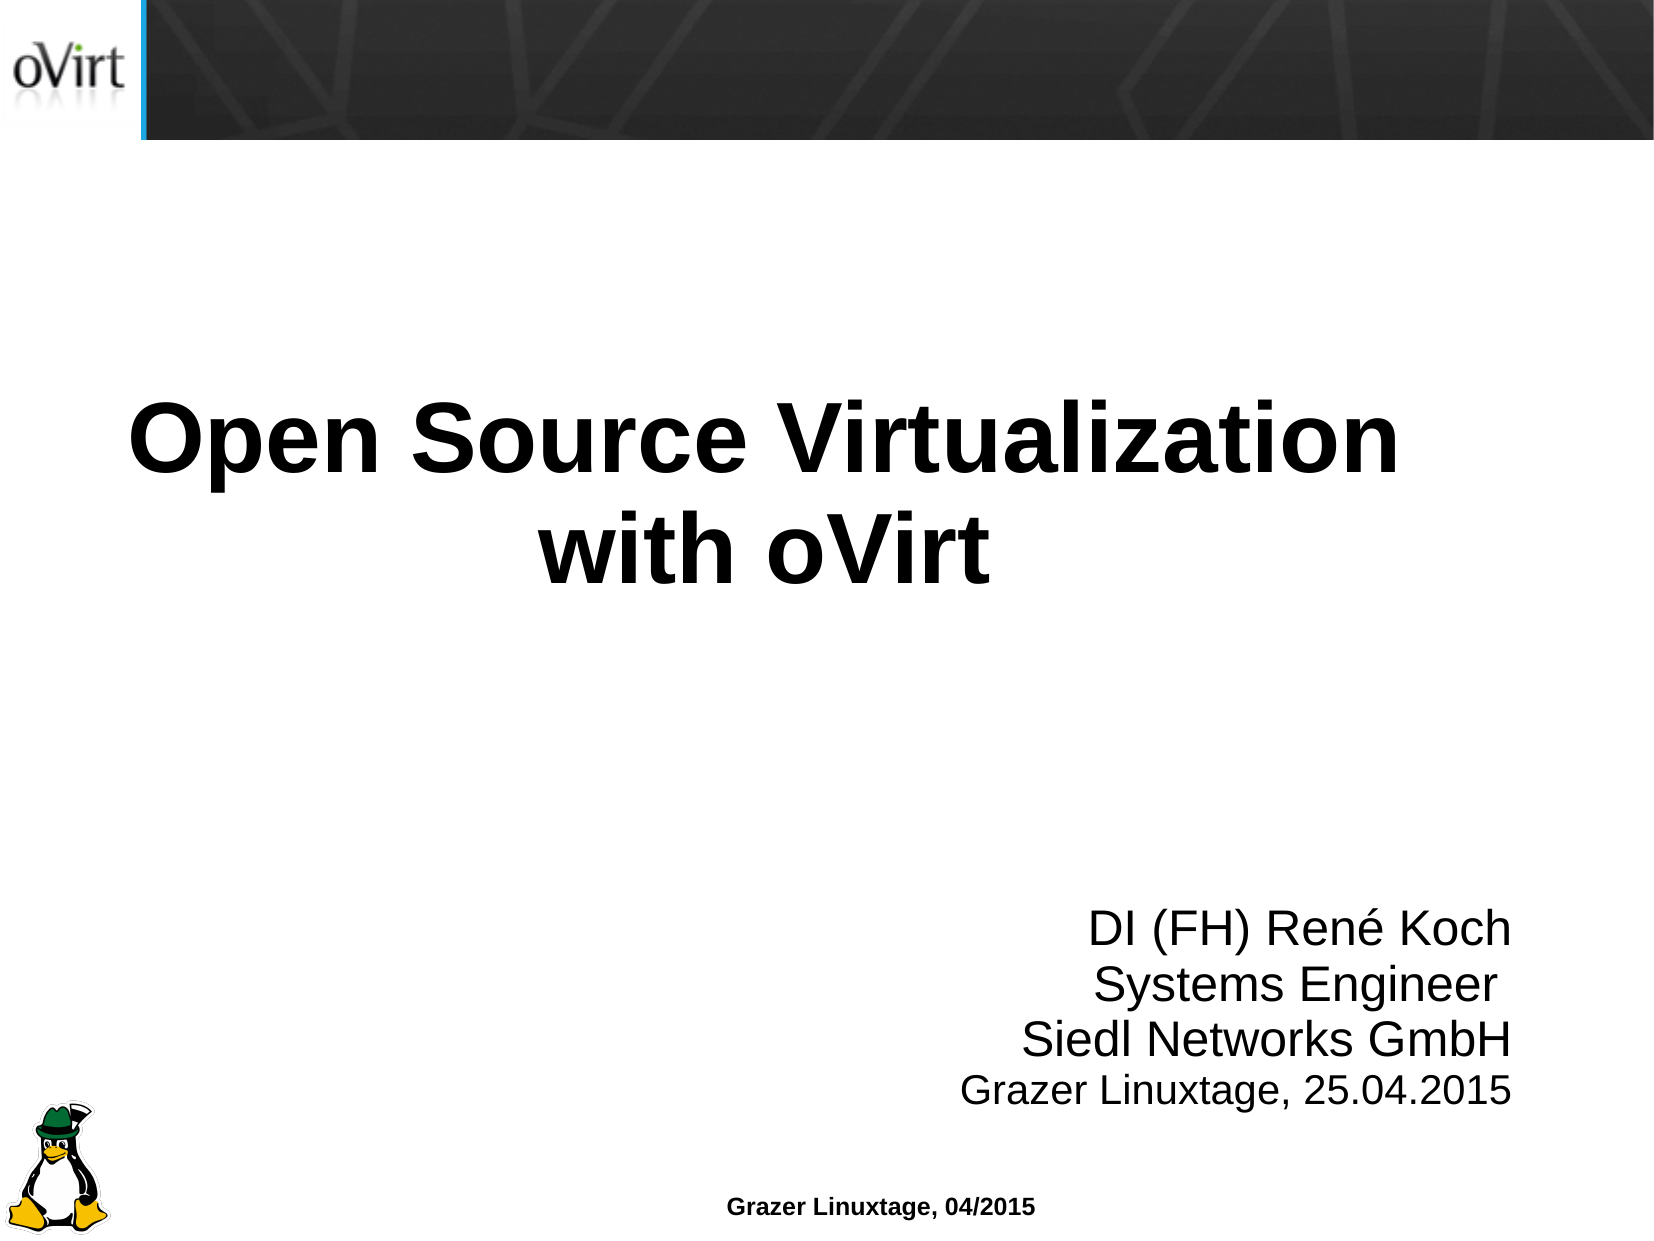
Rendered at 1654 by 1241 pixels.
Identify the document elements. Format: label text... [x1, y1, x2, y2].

text_box DI (FH) René Koch Systems Engineer Siedl Networks GmbH Grazer Linuxtage, 25.04.2015 [945, 669, 1549, 1122]
picture [0, 0, 1654, 140]
picture [5, 1100, 111, 1235]
text_box Open Source Virtualization with oVirt [112, 374, 1549, 613]
